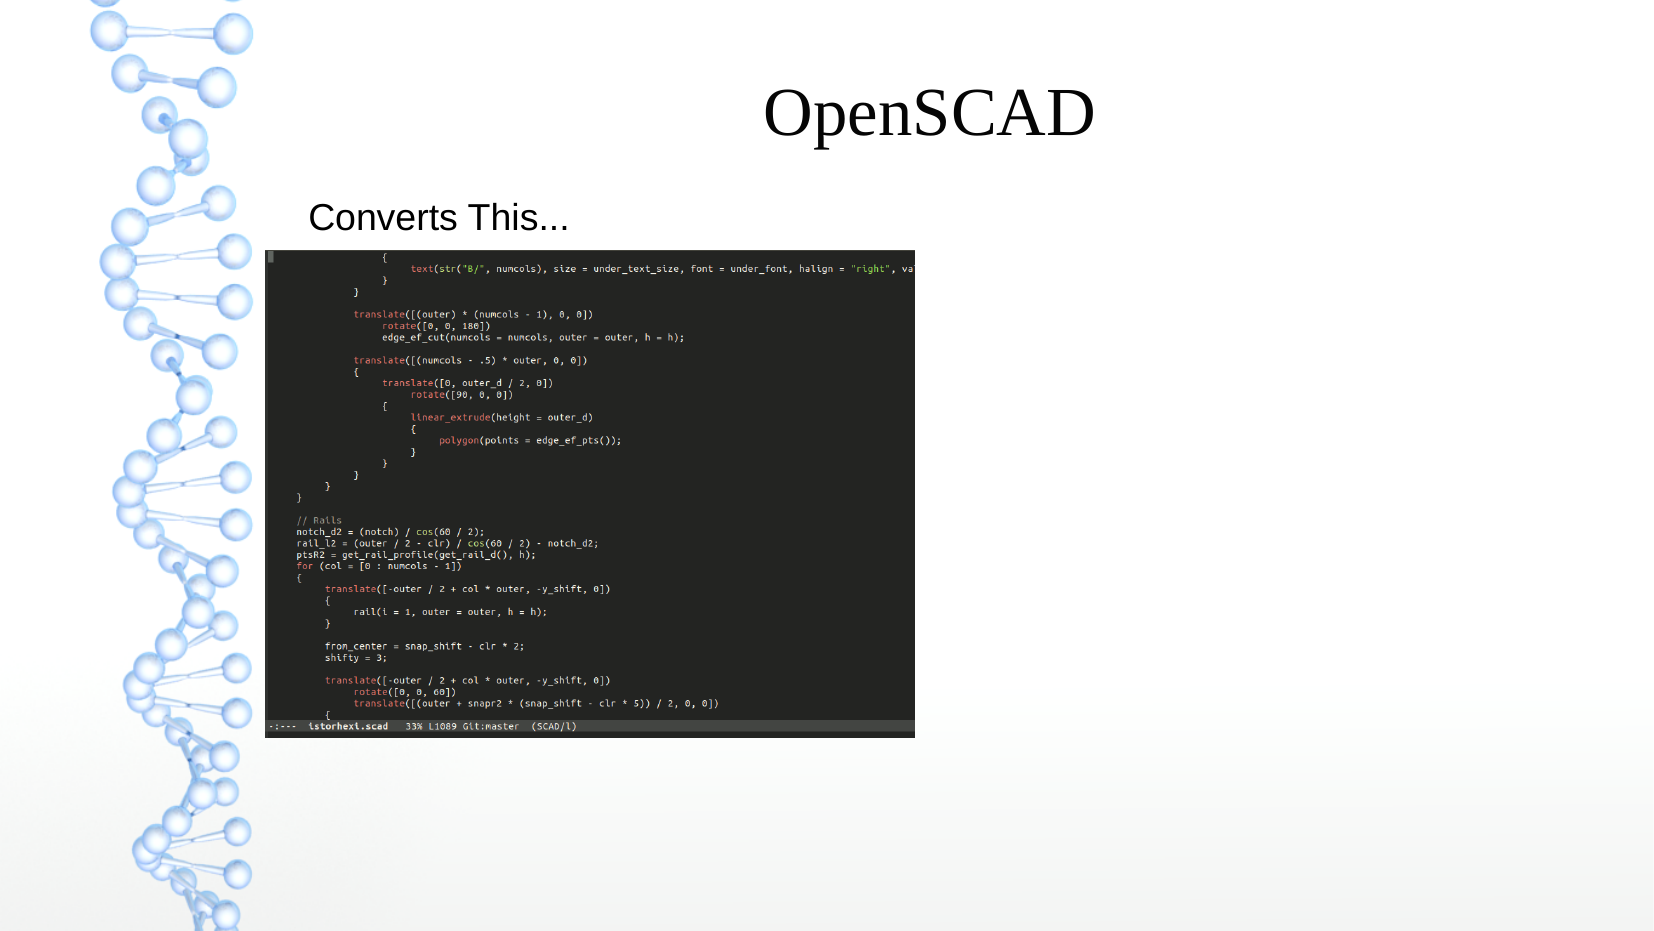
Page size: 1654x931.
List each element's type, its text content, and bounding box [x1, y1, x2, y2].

title OpenSCAD [265, 35, 1595, 189]
text_box Converts This... [293, 188, 586, 246]
picture [0, 0, 1654, 931]
